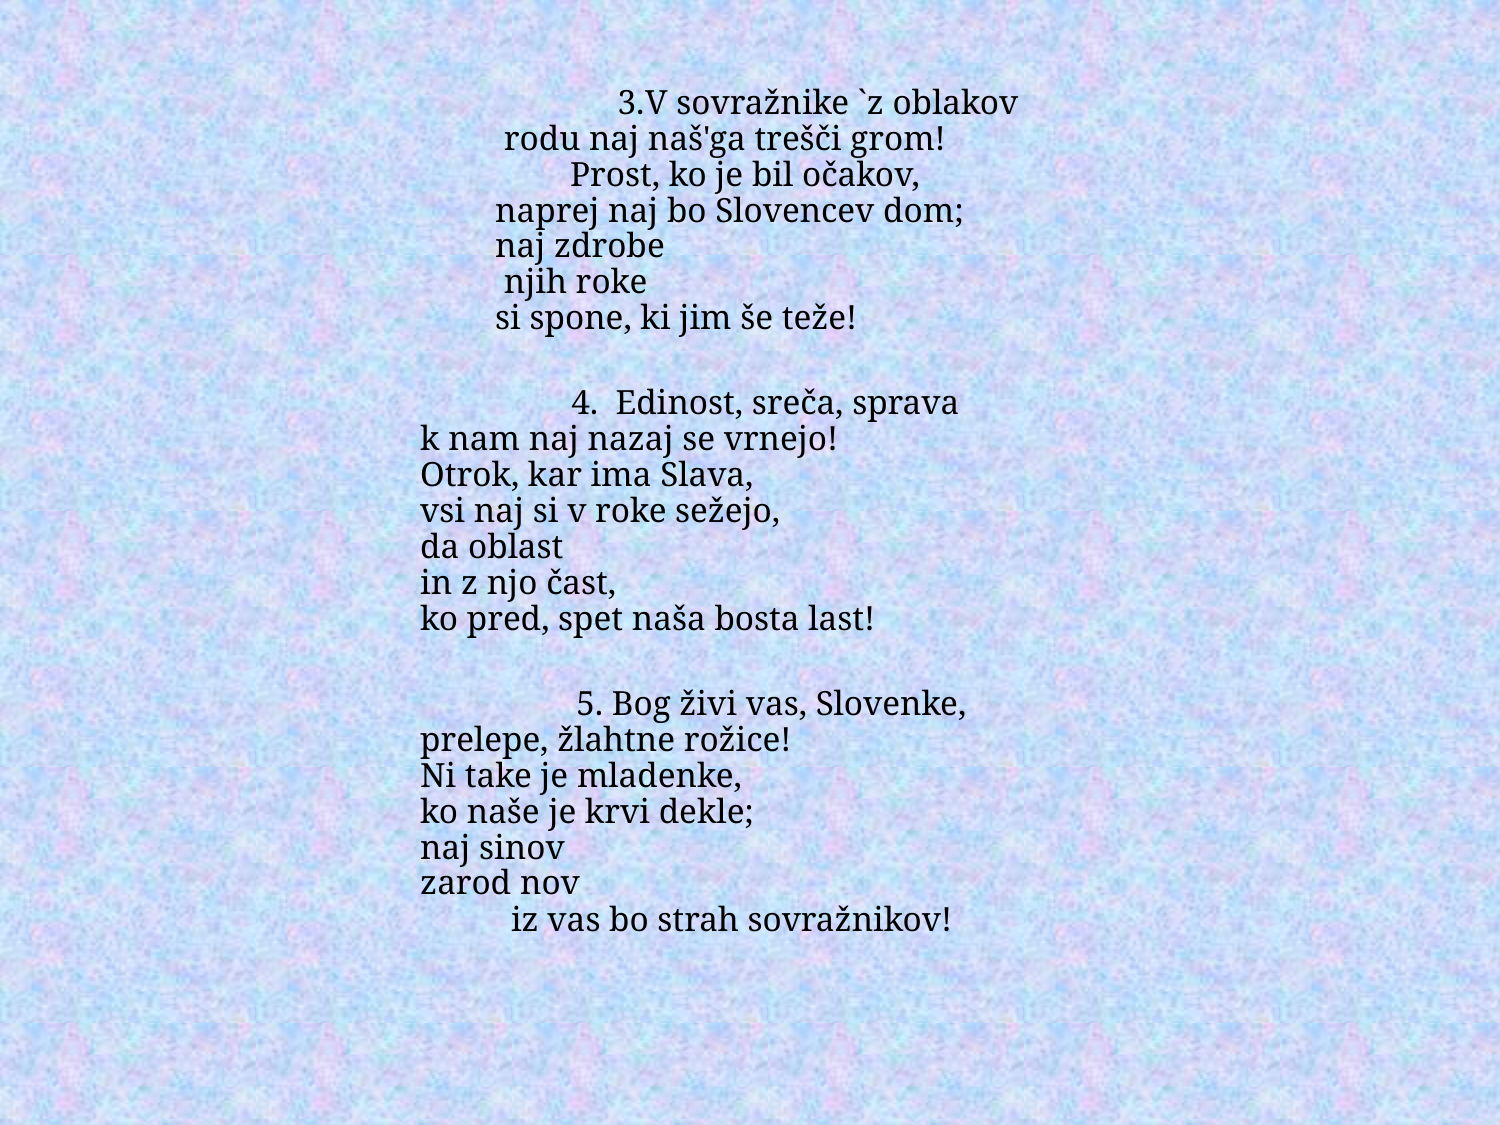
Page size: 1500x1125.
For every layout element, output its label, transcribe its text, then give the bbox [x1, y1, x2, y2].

picture [0, 0, 1500, 1125]
list 3. V sovražnike `z oblakov rodu naj naš'ga trešči grom! Prost, ko je bil očakov, naprej naj bo Slovencev dom; naj zdrobe njih roke si spone, ki jim še teže! 4. Edinost, sreča, sprava k nam naj nazaj se vrnejo! Otrok, kar ima Slava, vsi naj si v roke sežejo, da oblast in z njo čast, ko pred, spet naša bosta last! 5. Bog živi vas, Slovenke, prelepe, žlahtne rožice! Ni take je mladenke, ko naše je krvi dekle; naj sinov zarod nov iz vas bo strah sovražnikov! [123, 78, 1399, 1024]
